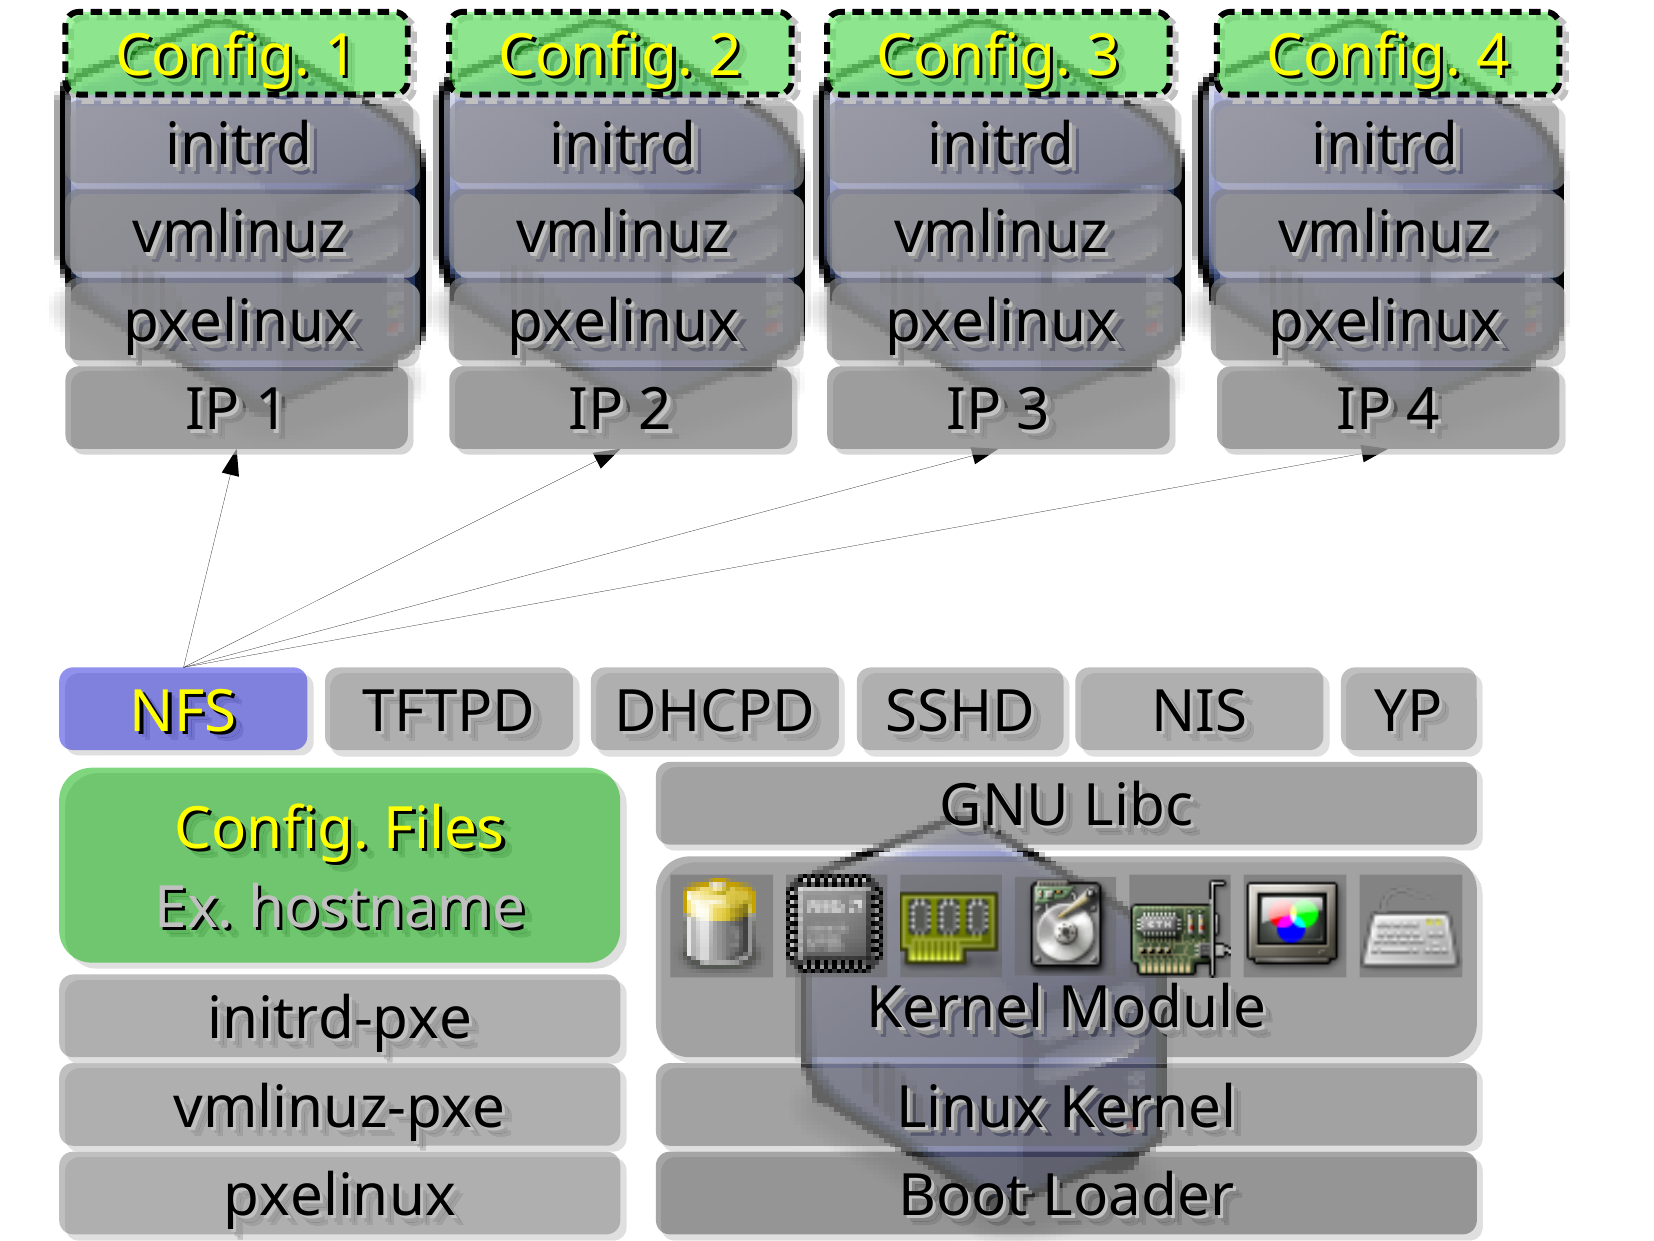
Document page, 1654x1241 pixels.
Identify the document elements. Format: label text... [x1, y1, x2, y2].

text_box initrd-pxe [59, 974, 621, 1058]
picture [768, 845, 1212, 856]
text_box IP 2 [449, 366, 792, 449]
text_box pxelinux [59, 1151, 621, 1235]
text_box pxelinux [1210, 277, 1560, 361]
picture [670, 874, 774, 978]
picture [768, 1235, 1212, 1241]
text_box NFS [59, 667, 308, 751]
picture [1129, 874, 1231, 978]
picture [1243, 874, 1347, 978]
text_box NIS [1075, 667, 1324, 751]
picture [786, 874, 888, 978]
text_box SSHD [856, 667, 1064, 751]
picture [768, 1146, 1212, 1151]
text_box YP [1340, 667, 1477, 751]
text_box Boot Loader [655, 1151, 1477, 1235]
text_box DHCPD [590, 667, 839, 751]
picture [900, 874, 1002, 978]
picture [768, 1058, 1212, 1063]
text_box Config. 4 [1216, 11, 1560, 95]
text_box GNU Libc [655, 761, 1477, 845]
text_box vmlinuz [65, 188, 414, 272]
text_box vmlinuz-pxe [59, 1063, 621, 1146]
text_box Config. 2 [449, 11, 792, 95]
text_box pxelinux [826, 277, 1176, 361]
text_box IP 4 [1217, 366, 1560, 449]
text_box pxelinux [65, 277, 414, 361]
text_box initrd [65, 100, 414, 184]
text_box vmlinuz [826, 188, 1176, 272]
text_box Config. 1 [65, 11, 408, 95]
text_box Kernel Module [655, 856, 1477, 1058]
text_box IP 1 [65, 366, 408, 449]
text_box vmlinuz [448, 188, 798, 272]
text_box initrd [1210, 100, 1560, 184]
text_box Config. Files Ex. hostname [59, 767, 621, 963]
picture [27, 2, 1609, 502]
text_box TFTPD [325, 667, 574, 751]
text_box pxelinux [448, 277, 798, 361]
text_box initrd [448, 100, 798, 184]
text_box Config. 3 [827, 11, 1170, 95]
text_box initrd [826, 100, 1176, 184]
picture [1014, 876, 1117, 976]
text_box vmlinuz [1210, 188, 1560, 272]
text_box Linux Kernel [655, 1063, 1477, 1146]
text_box IP 3 [827, 366, 1170, 449]
picture [1359, 874, 1463, 978]
